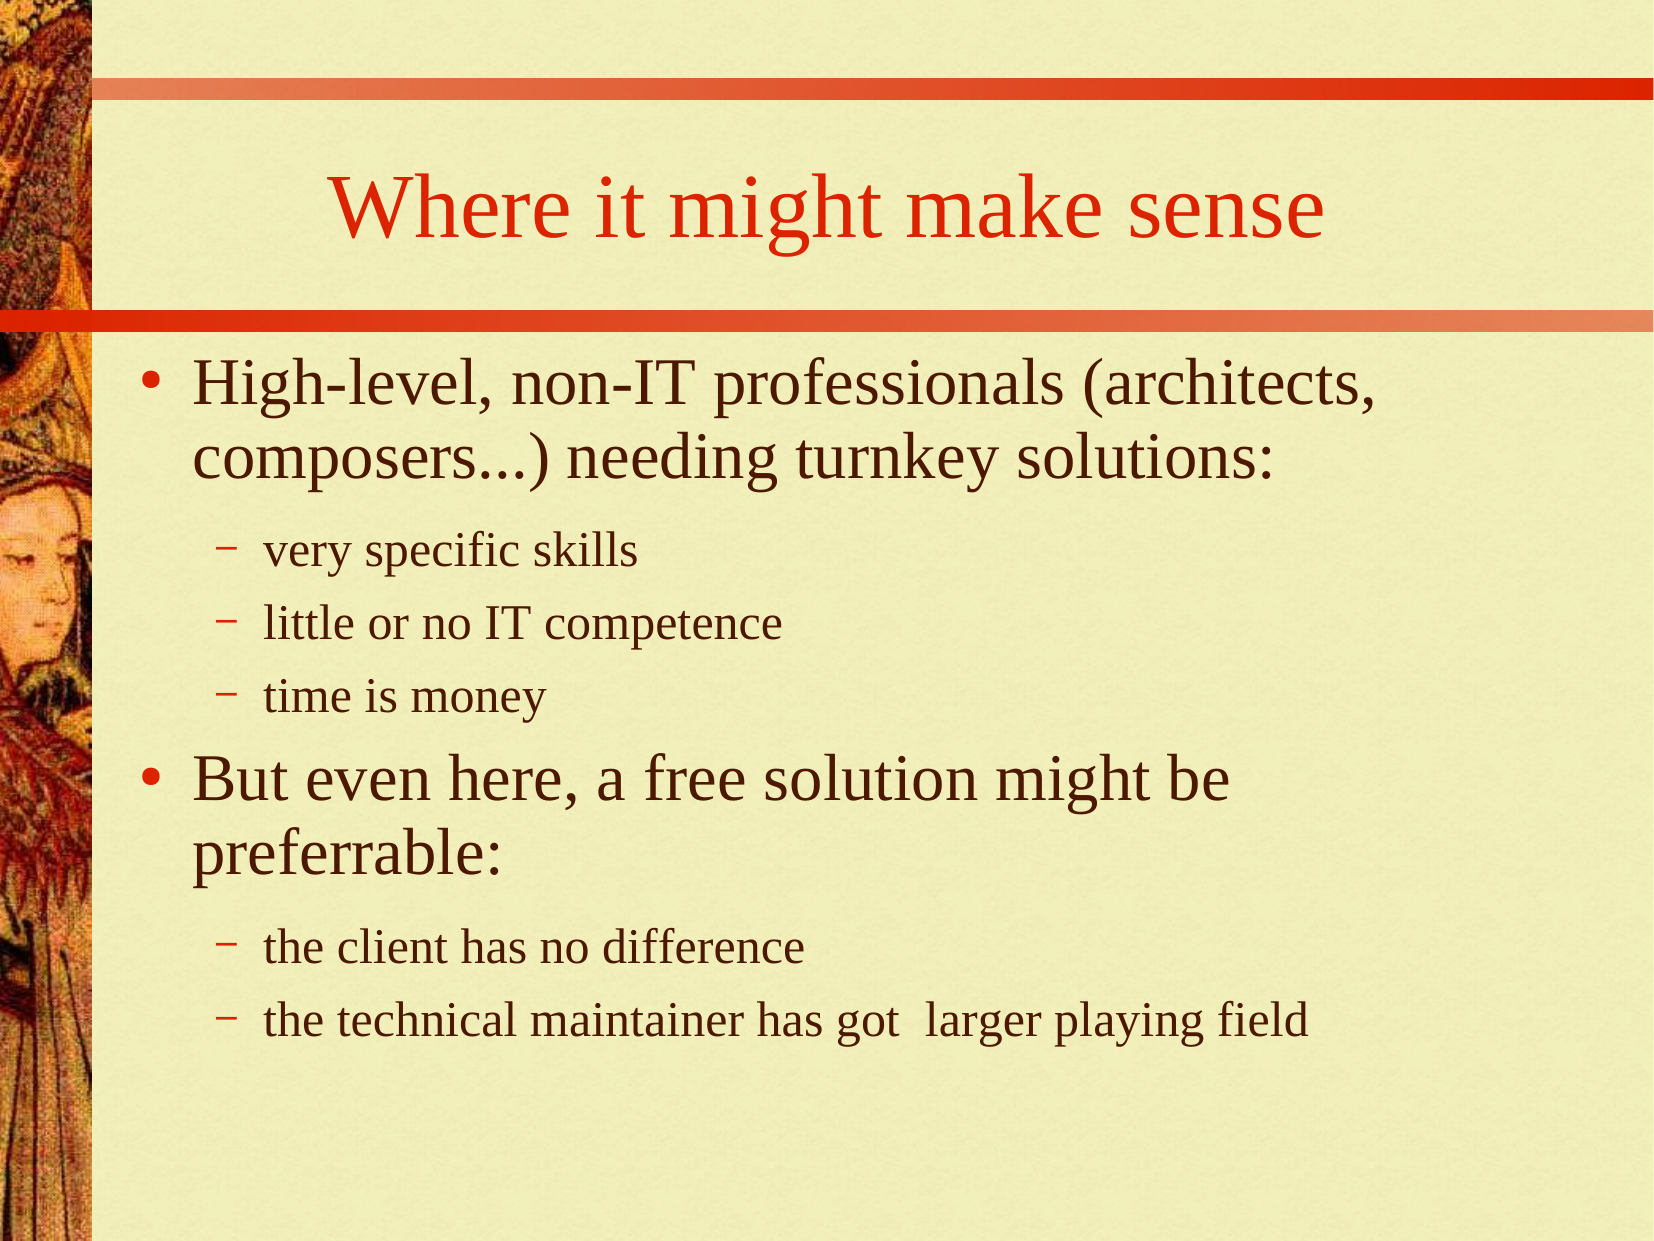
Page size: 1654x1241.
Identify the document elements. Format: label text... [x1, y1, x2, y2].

title Where it might make sense [121, 102, 1534, 311]
list High-level, non-IT professionals (architects, composers...) needing turnkey solutions: very specific skills little or no IT competence time is money But even here, a free solution might be preferrable: the client has no difference the technical maintainer has got larger playing field [121, 344, 1534, 1127]
picture [0, 332, 1654, 1241]
picture [0, 0, 1654, 310]
